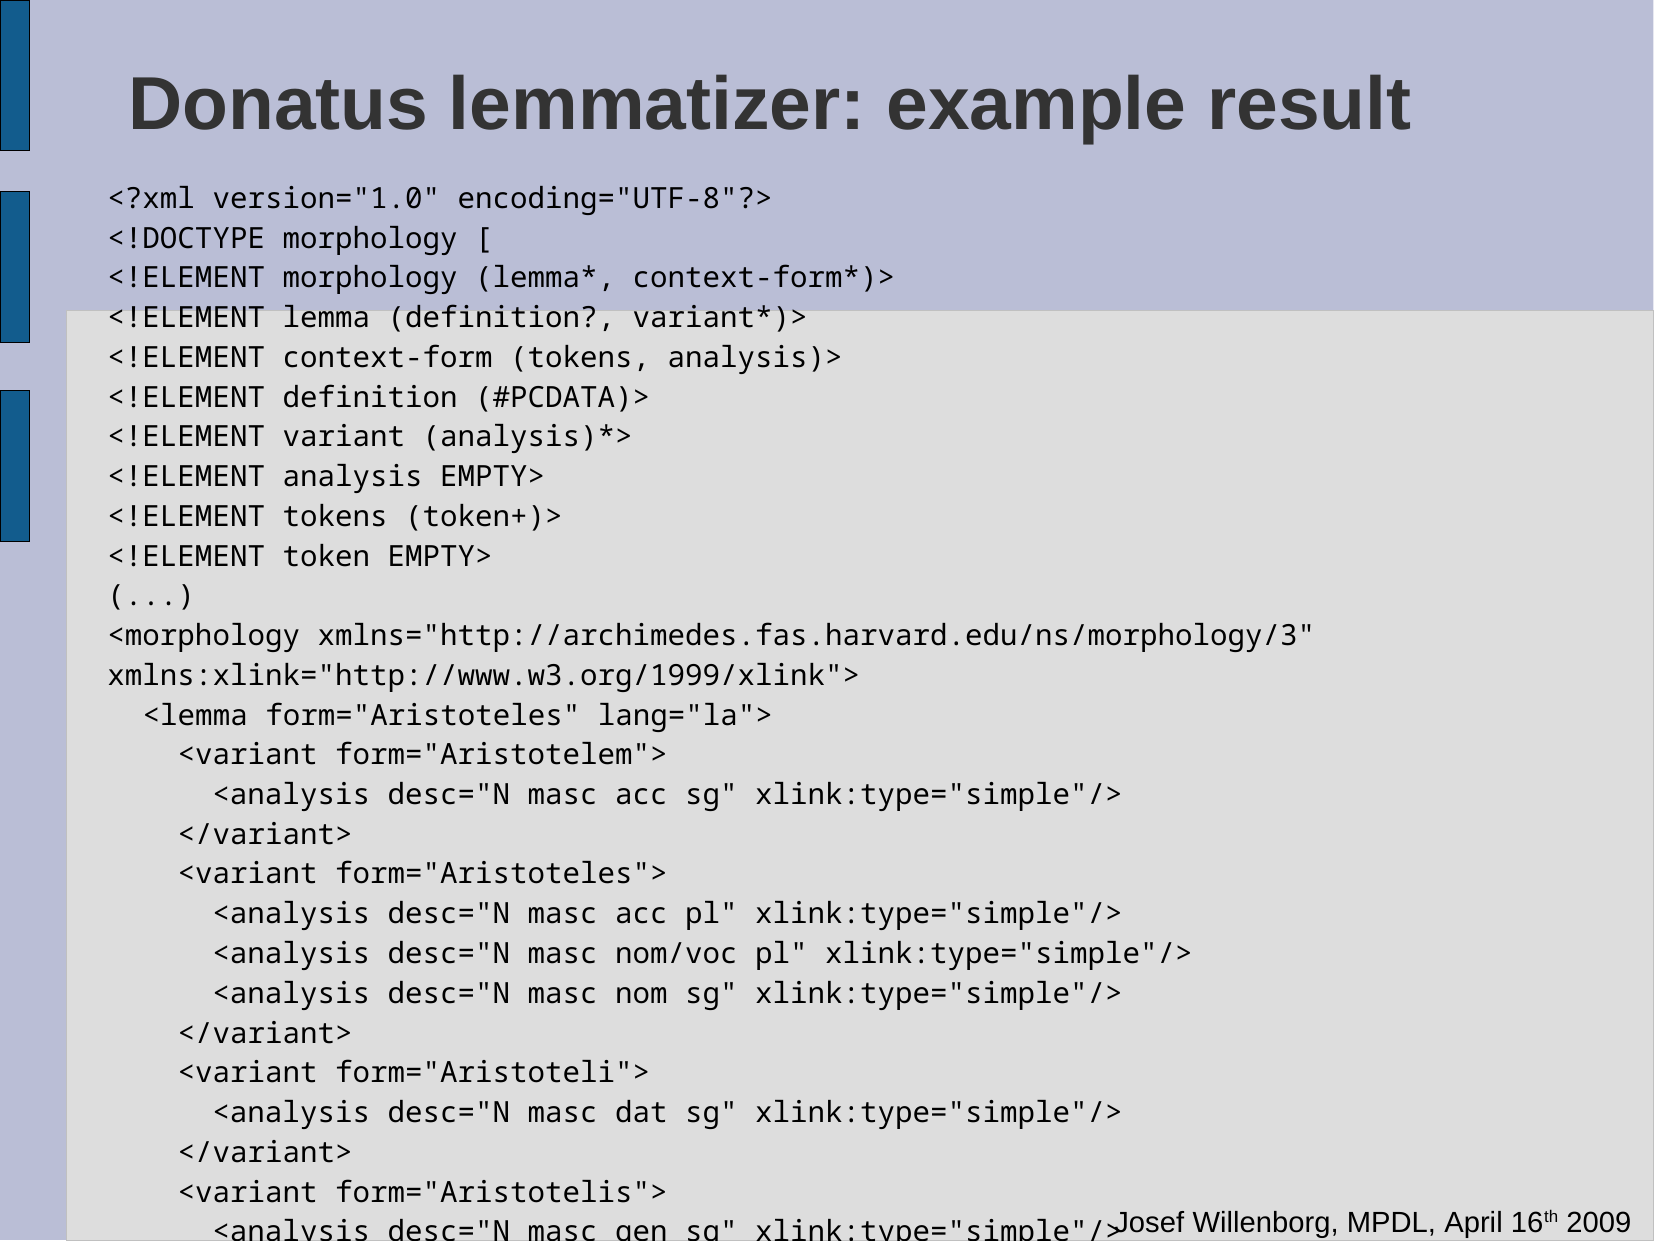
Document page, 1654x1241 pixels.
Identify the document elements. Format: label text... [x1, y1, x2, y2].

text_box <?xml version="1.0" encoding="UTF-8"?> <!DOCTYPE morphology [ <!ELEMENT morphology (lemma*, context-form*)> <!ELEMENT lemma (definition?, variant*)> <!ELEMENT context-form (tokens, analysis)> <!ELEMENT definition (#PCDATA)> <!ELEMENT variant (analysis)*> <!ELEMENT analysis EMPTY> <!ELEMENT tokens (token+)> <!ELEMENT token EMPTY> (...) <morphology xmlns="http://archimedes.fas.harvard.edu/ns/morphology/3" xmlns:xlink="http://www.w3.org/1999/xlink"> <lemma form="Aristoteles" lang="la"> <variant form="Aristotelem"> <analysis desc="N masc acc sg" xlink:type="simple"/> </variant> <variant form="Aristoteles"> <analysis desc="N masc acc pl" xlink:type="simple"/> <analysis desc="N masc nom/voc pl" xlink:type="simple"/> <analysis desc="N masc nom sg" xlink:type="simple"/> </variant> <variant form="Aristoteli"> <analysis desc="N masc dat sg" xlink:type="simple"/> </variant> <variant form="Aristotelis"> <analysis desc="N masc gen sg" xlink:type="simple"/> </variant> </lemma> <lemma form="Aristotelius" lang="la"> <variant form="Aristoteli"> <analysis desc="N masc/neut gen sg" xlink:type="simple"/> </variant> </lemma> (...) </morphology> [107, 177, 1595, 1232]
title Donatus lemmatizer: example result [64, 0, 1477, 208]
